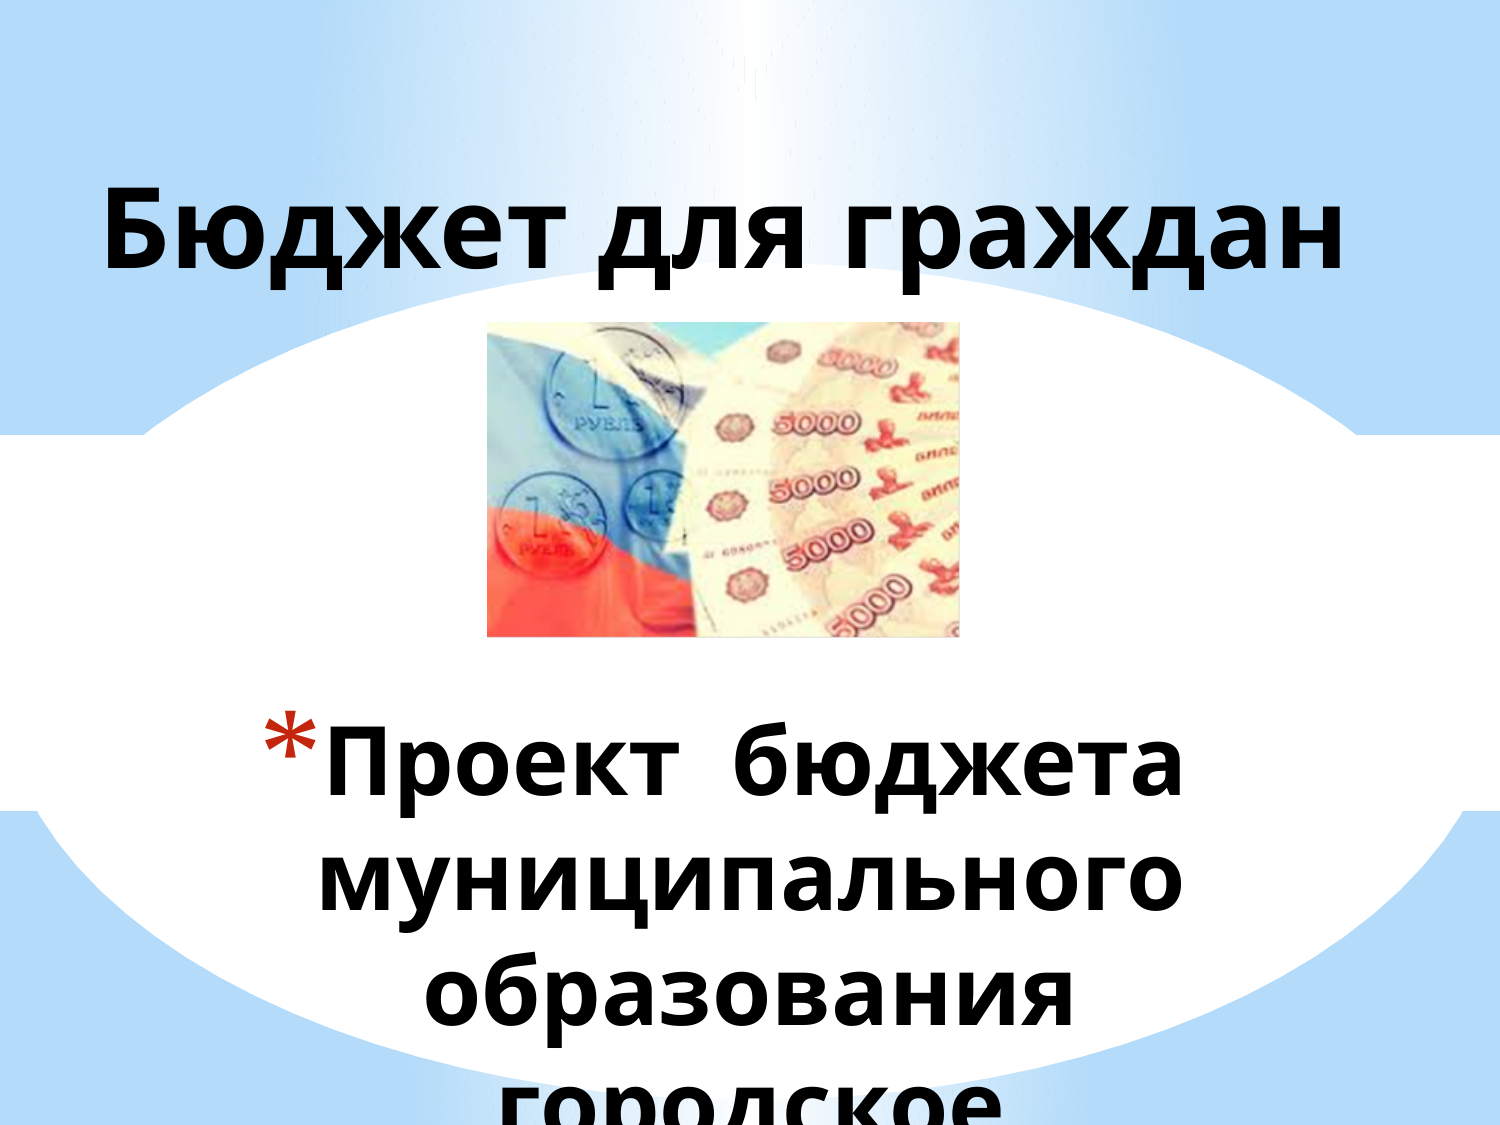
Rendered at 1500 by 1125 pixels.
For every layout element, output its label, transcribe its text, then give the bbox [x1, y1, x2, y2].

text_box Бюджет для граждан [83, 148, 1365, 300]
picture [487, 322, 961, 639]
subtitle Проект бюджета муниципального образования городское поселение «Остров» на 2020 год и плановый период 2021 и 2022 годов [199, 692, 1250, 895]
